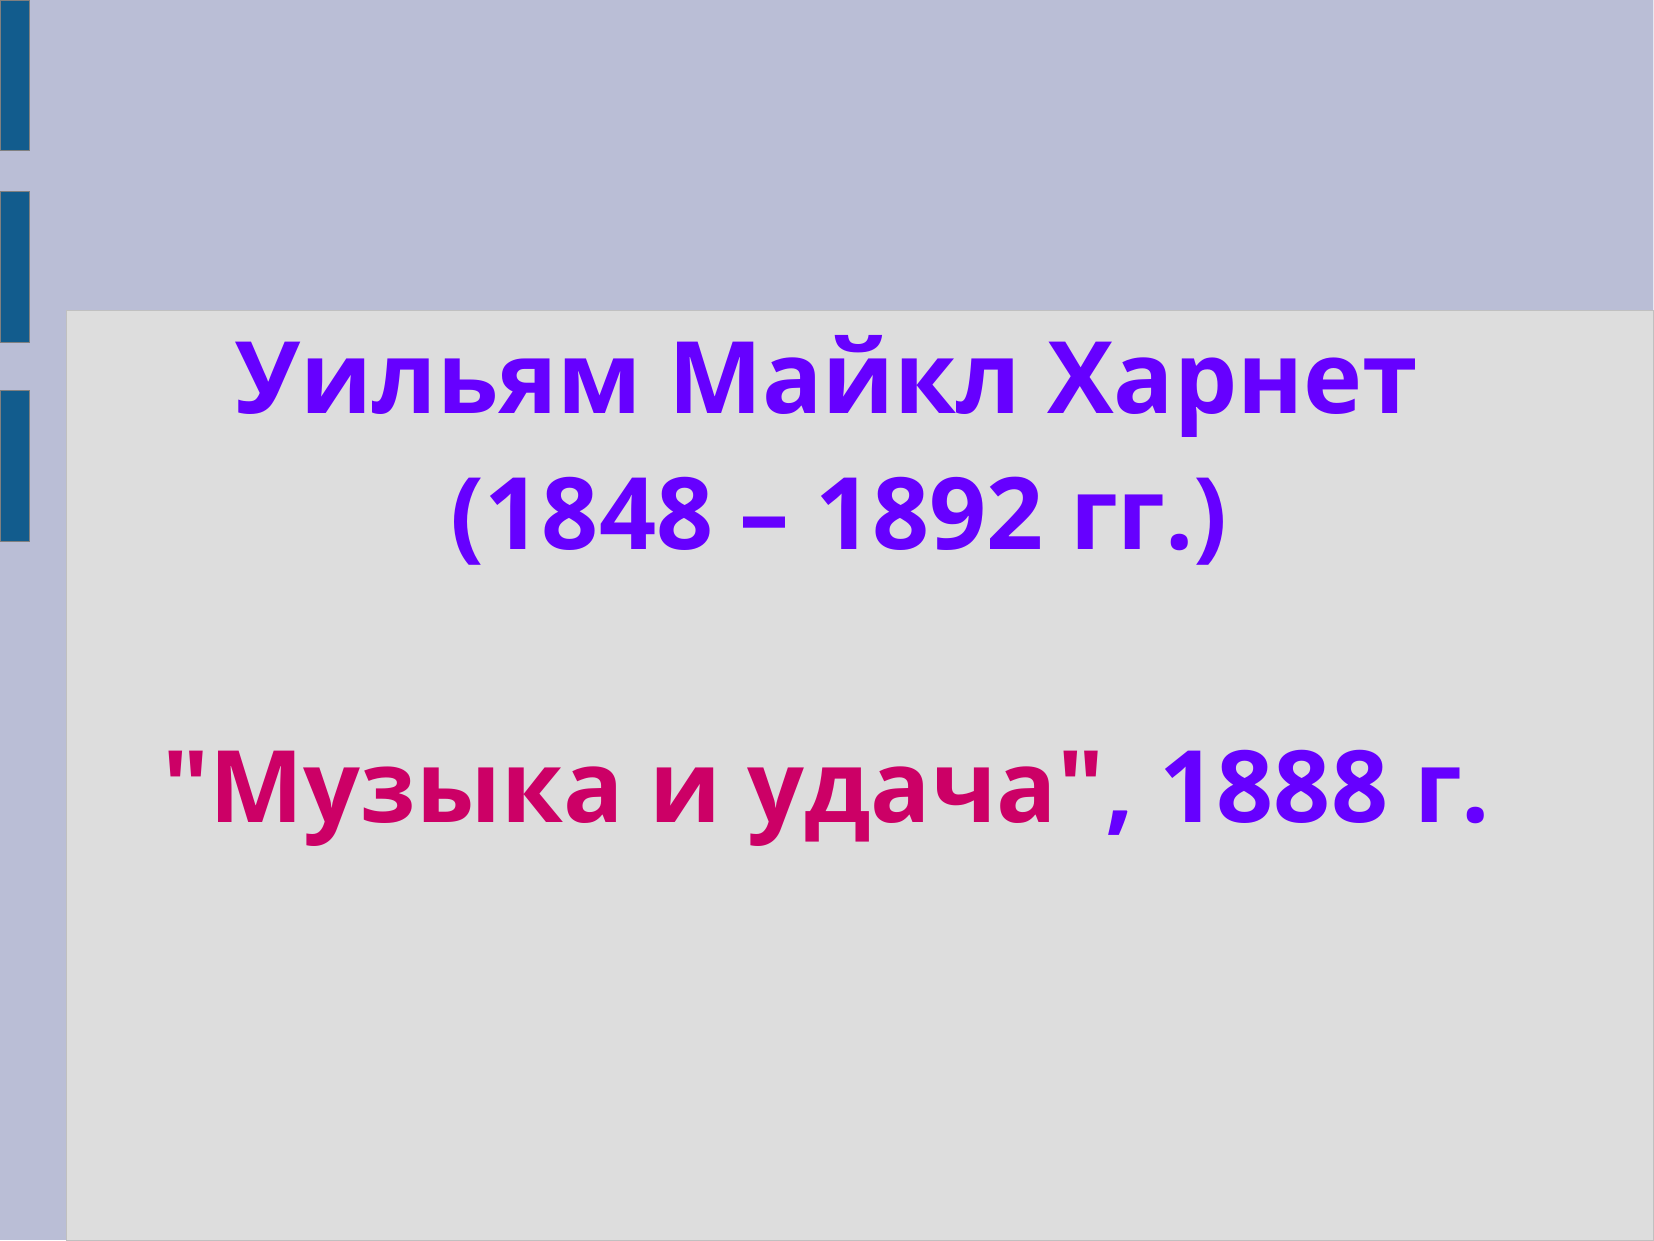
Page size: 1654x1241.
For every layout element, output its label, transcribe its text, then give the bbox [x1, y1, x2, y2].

subtitle Уильям Майкл Харнет (1848 – 1892 гг.) "Музыка и удача", 1888 г. [82, 49, 1571, 1109]
